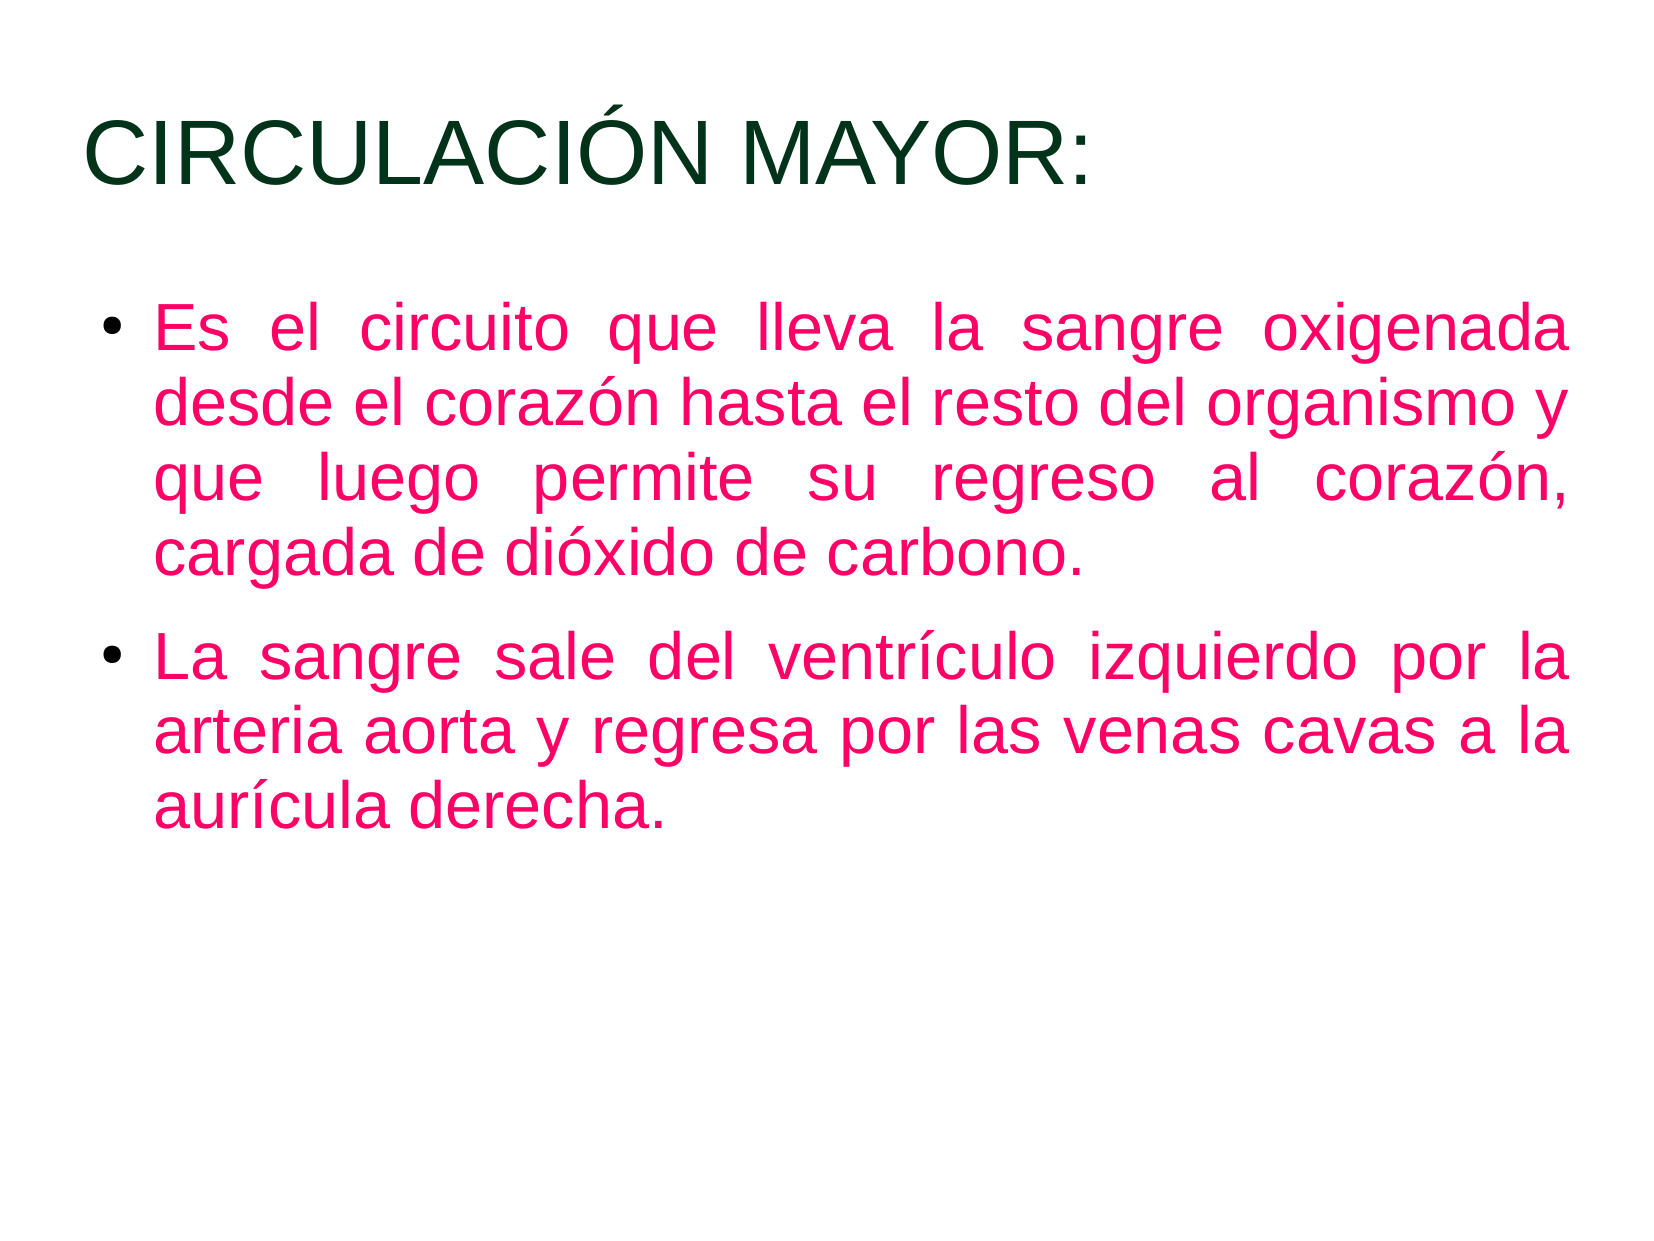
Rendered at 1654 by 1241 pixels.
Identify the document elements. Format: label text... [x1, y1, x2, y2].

title CIRCULACIÓN MAYOR: [82, 49, 1571, 257]
list Es el circuito que lleva la sangre oxigenada desde el corazón hasta el resto del organismo y que luego permite su regreso al corazón, cargada de dióxido de carbono. La sangre sale del ventrículo izquierdo por la arteria aorta y regresa por las venas cavas a la aurícula derecha. [82, 290, 1571, 1010]
